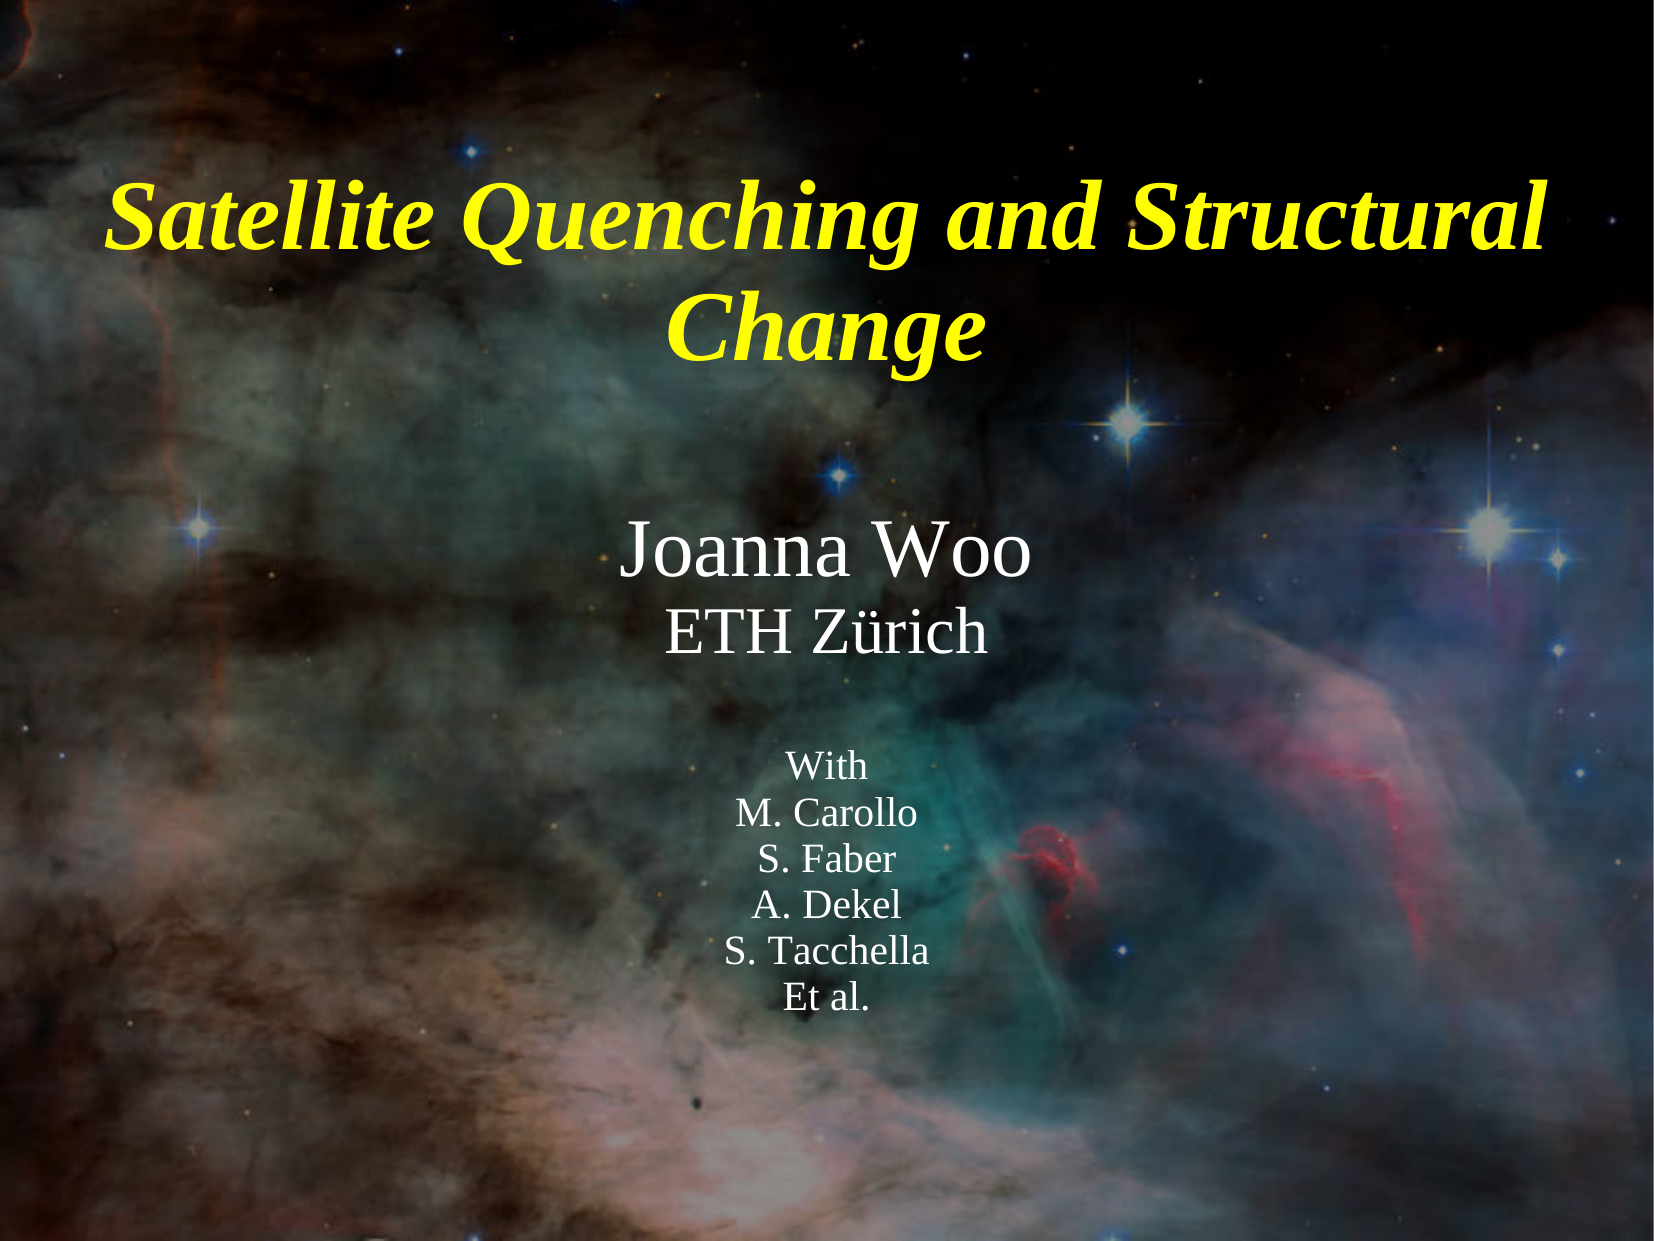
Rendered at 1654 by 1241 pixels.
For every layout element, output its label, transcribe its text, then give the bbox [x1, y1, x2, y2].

subtitle Joanna Woo ETH Zürich With M. Carollo S. Faber A. Dekel S. Tacchella Et al. [82, 496, 1571, 1118]
title Satellite Quenching and Structural Change [82, 104, 1571, 438]
picture [0, 0, 1654, 1241]
